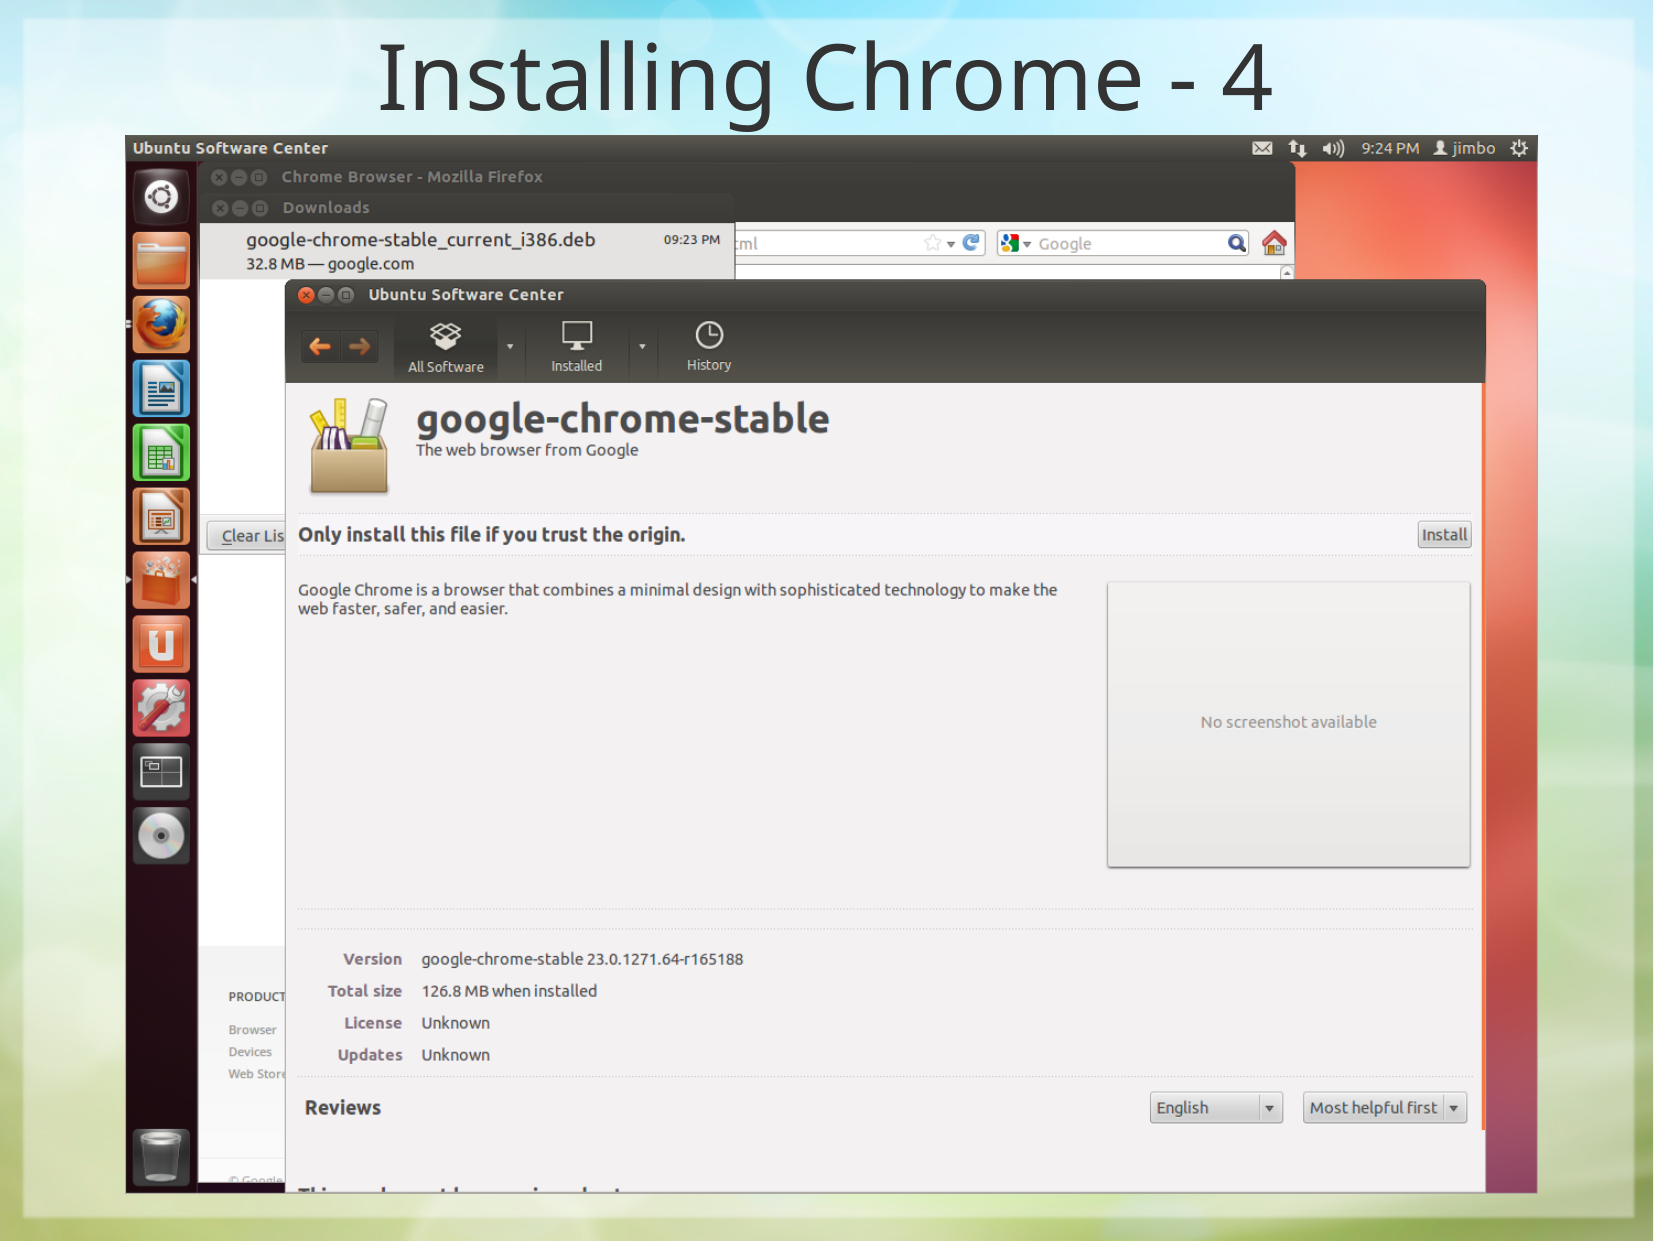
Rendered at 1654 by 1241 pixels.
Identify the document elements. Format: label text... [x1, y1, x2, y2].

title Installing Chrome - 4 [82, 0, 1571, 151]
picture [0, 0, 1654, 1241]
